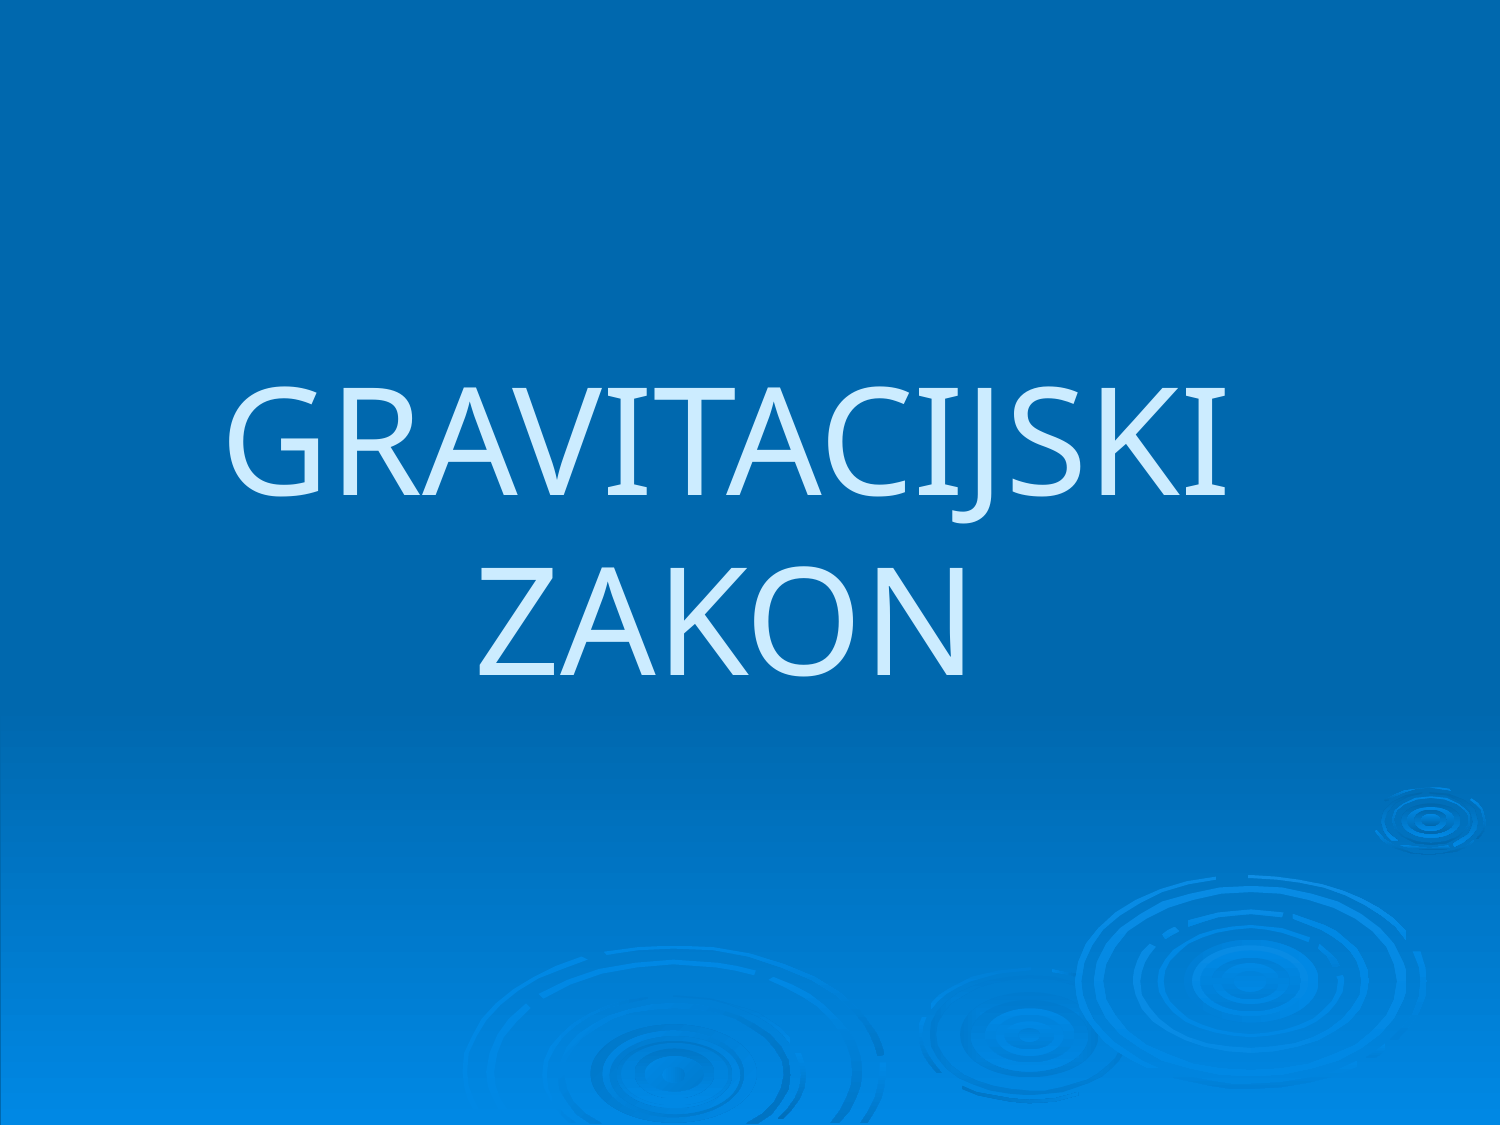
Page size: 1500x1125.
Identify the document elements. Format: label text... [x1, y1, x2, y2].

title GRAVITACIJSKI ZAKON [88, 338, 1364, 591]
